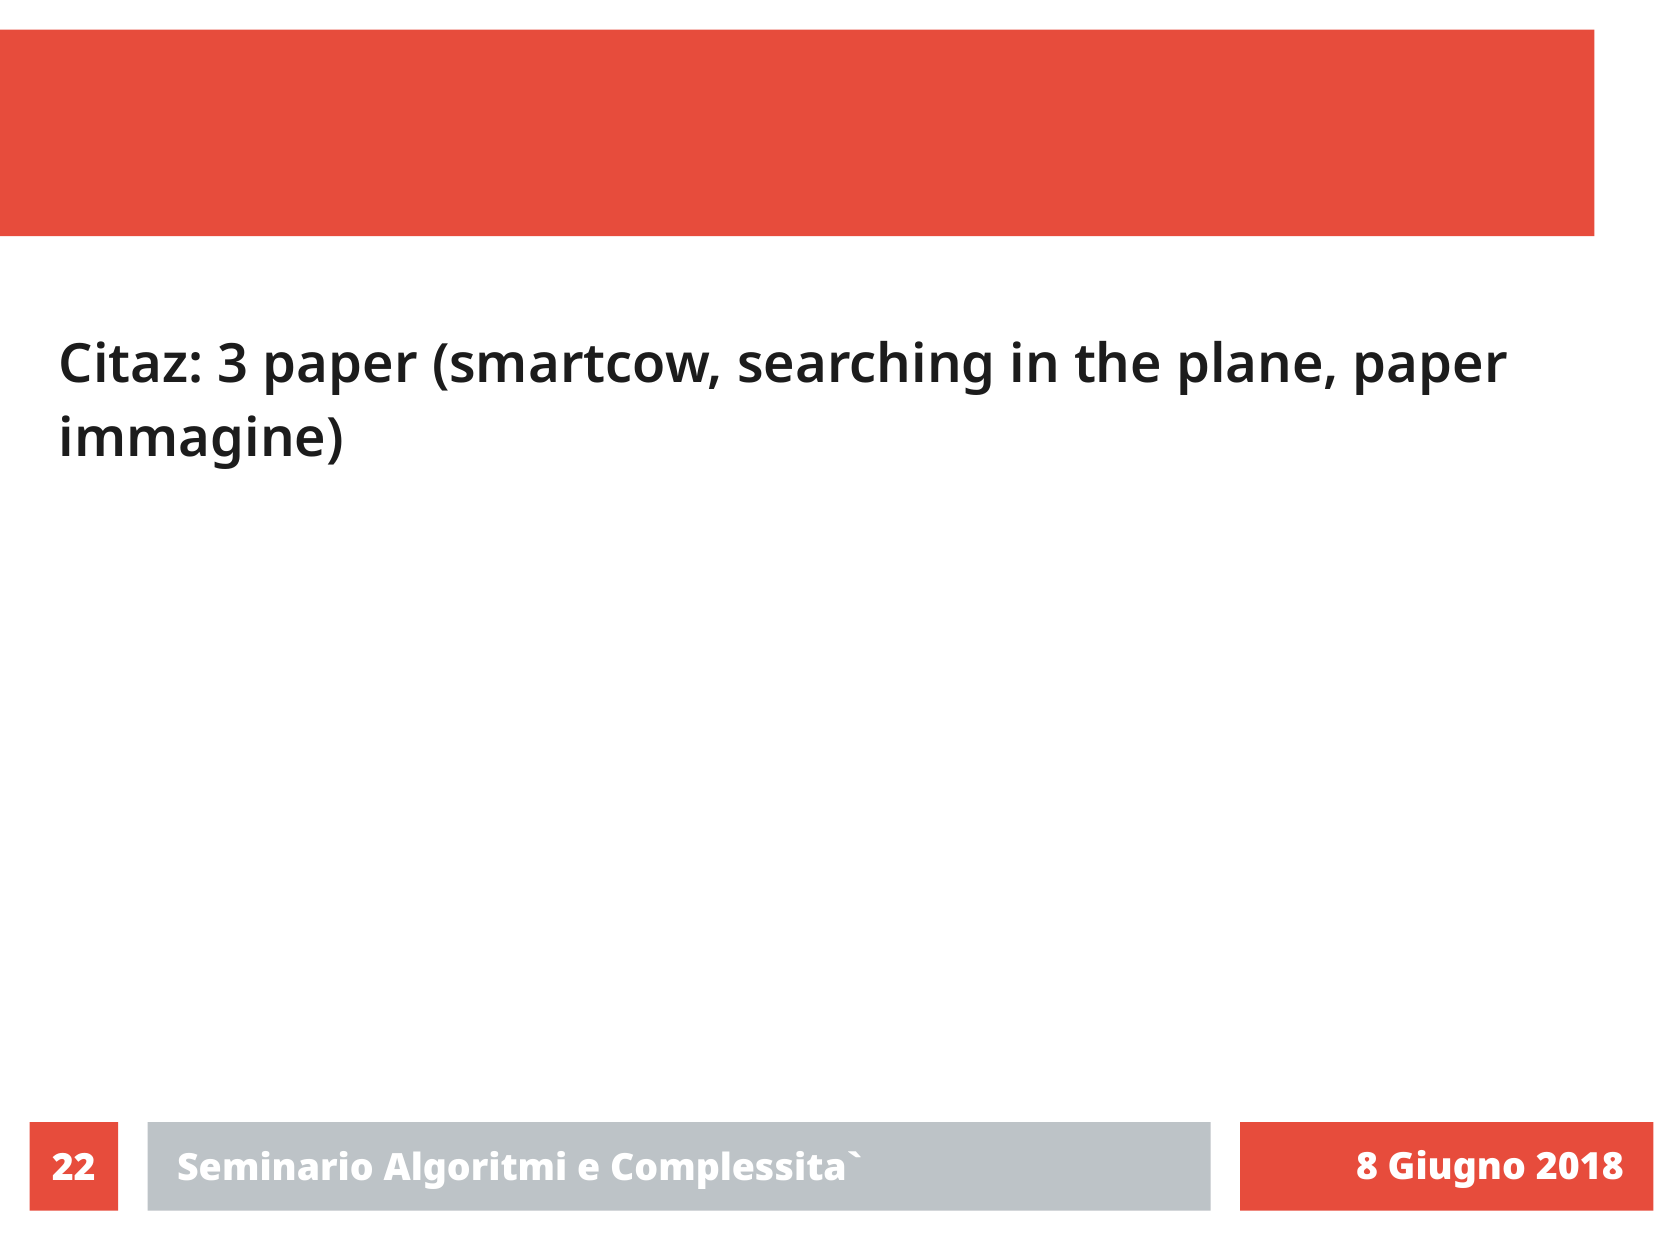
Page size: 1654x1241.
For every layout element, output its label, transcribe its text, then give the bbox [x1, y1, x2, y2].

list Citaz: 3 paper (smartcow, searching in the plane, paper immagine) [59, 324, 1565, 1093]
